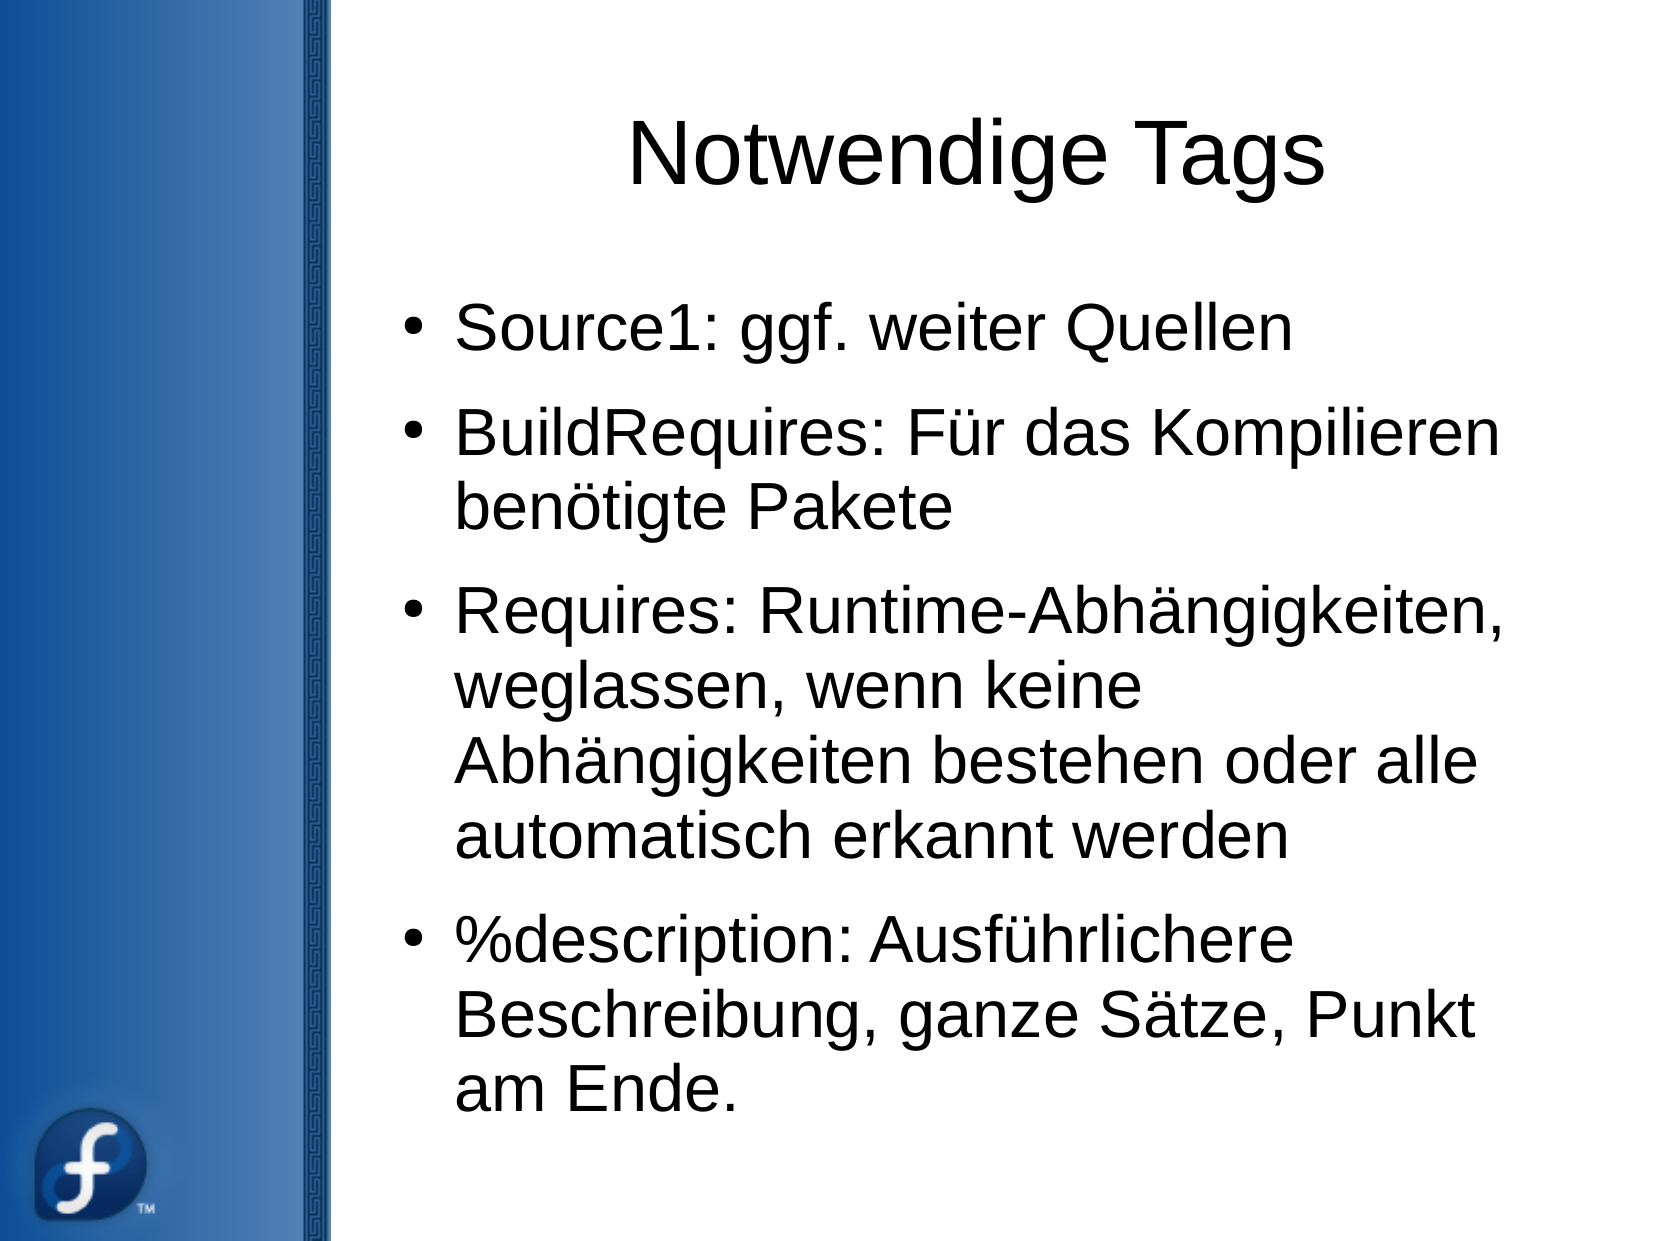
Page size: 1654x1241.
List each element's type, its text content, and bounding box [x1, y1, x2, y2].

title Notwendige Tags [383, 56, 1571, 250]
picture [0, 0, 331, 1241]
list Source1: ggf. weiter Quellen BuildRequires: Für das Kompilieren benötigte Pakete Requires: Runtime-Abhängigkeiten, weglassen, wenn keine Abhängigkeiten bestehen oder alle automatisch erkannt werden %description: Ausführlichere Beschreibung, ganze Sätze, Punkt am Ende. [383, 290, 1571, 1127]
